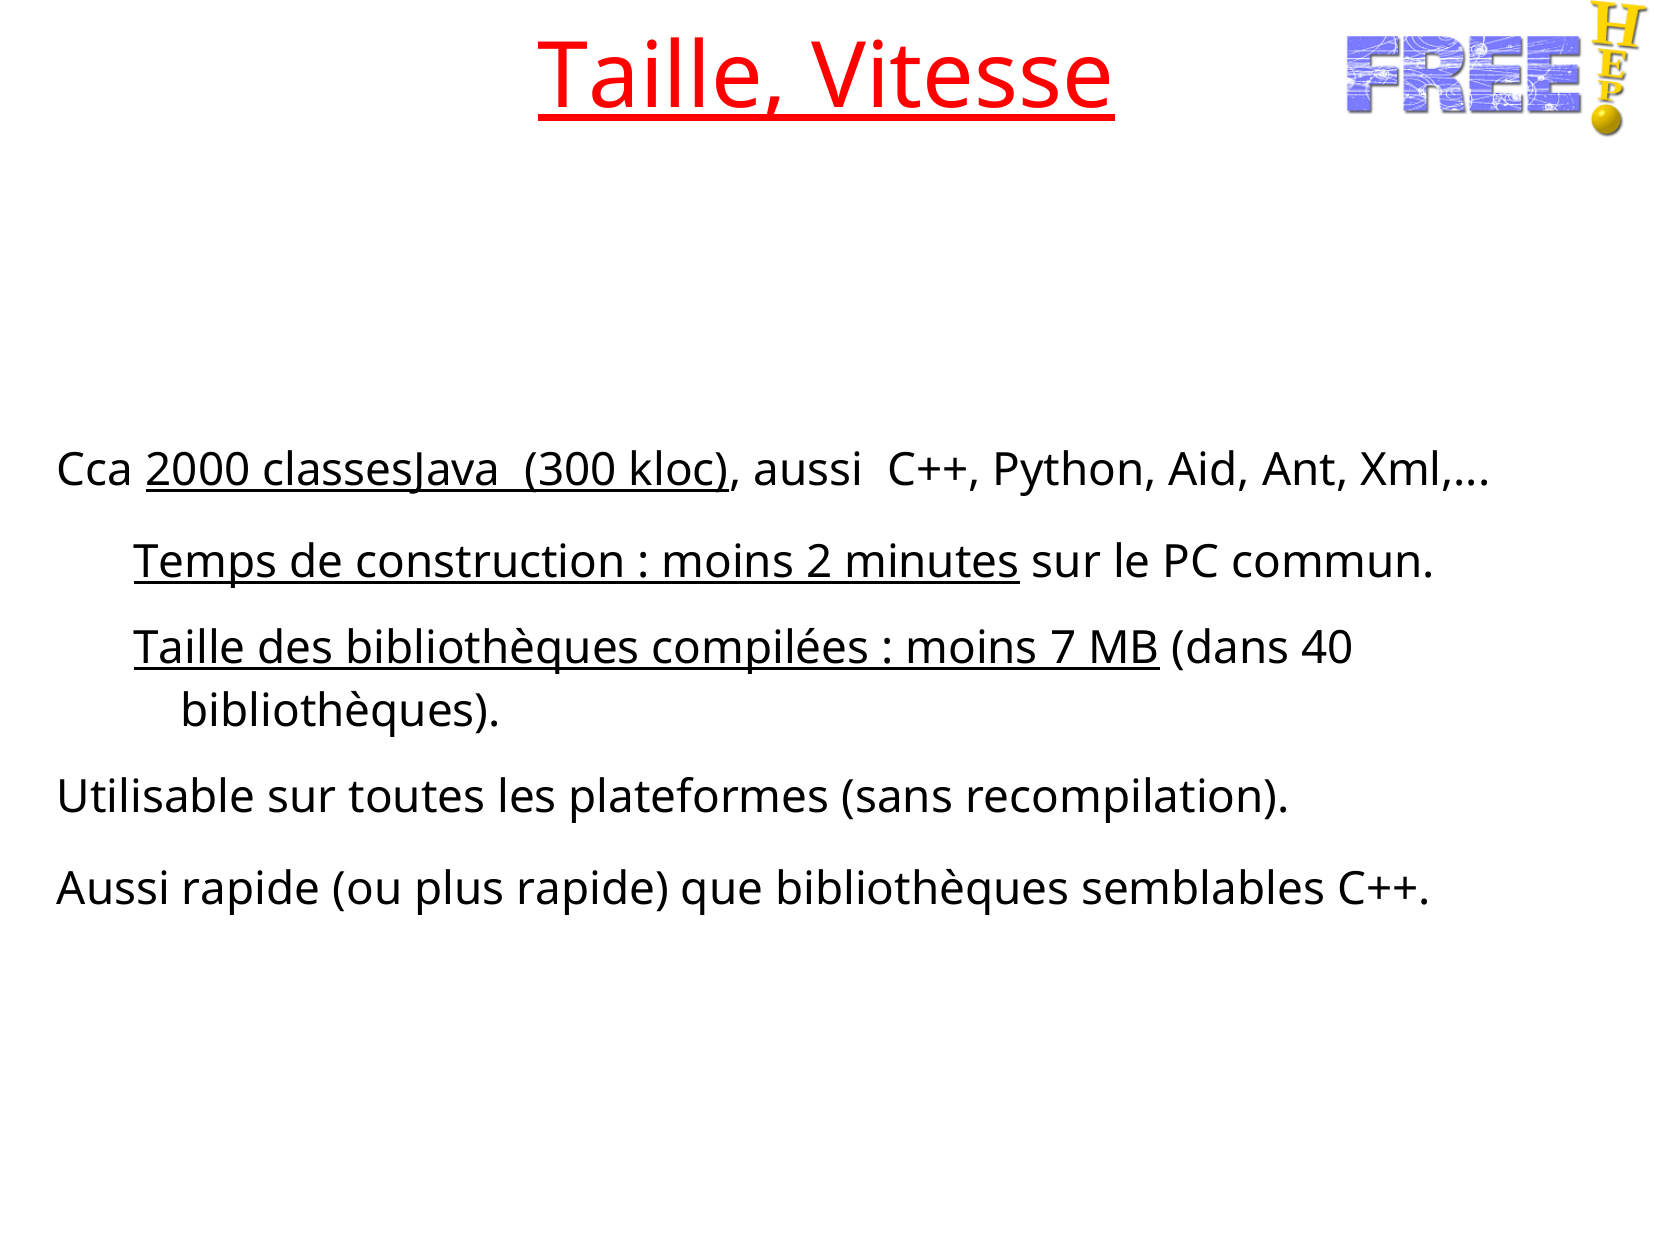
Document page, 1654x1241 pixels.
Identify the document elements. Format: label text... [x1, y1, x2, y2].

title Taille, Vitesse [120, 0, 1533, 145]
list Cca 2000 classesJava (300 kloc), aussi C++, Python, Aid, Ant, Xml,... Temps de construction : moins 2 minutes sur le PC commun. Taille des bibliothèques compilées : moins 7 MB (dans 40 bibliothèques). Utilisable sur toutes les plateformes (sans recompilation). Aussi rapide (ou plus rapide) que bibliothèques semblables C++. [39, 436, 1634, 875]
picture [1336, 0, 1654, 139]
